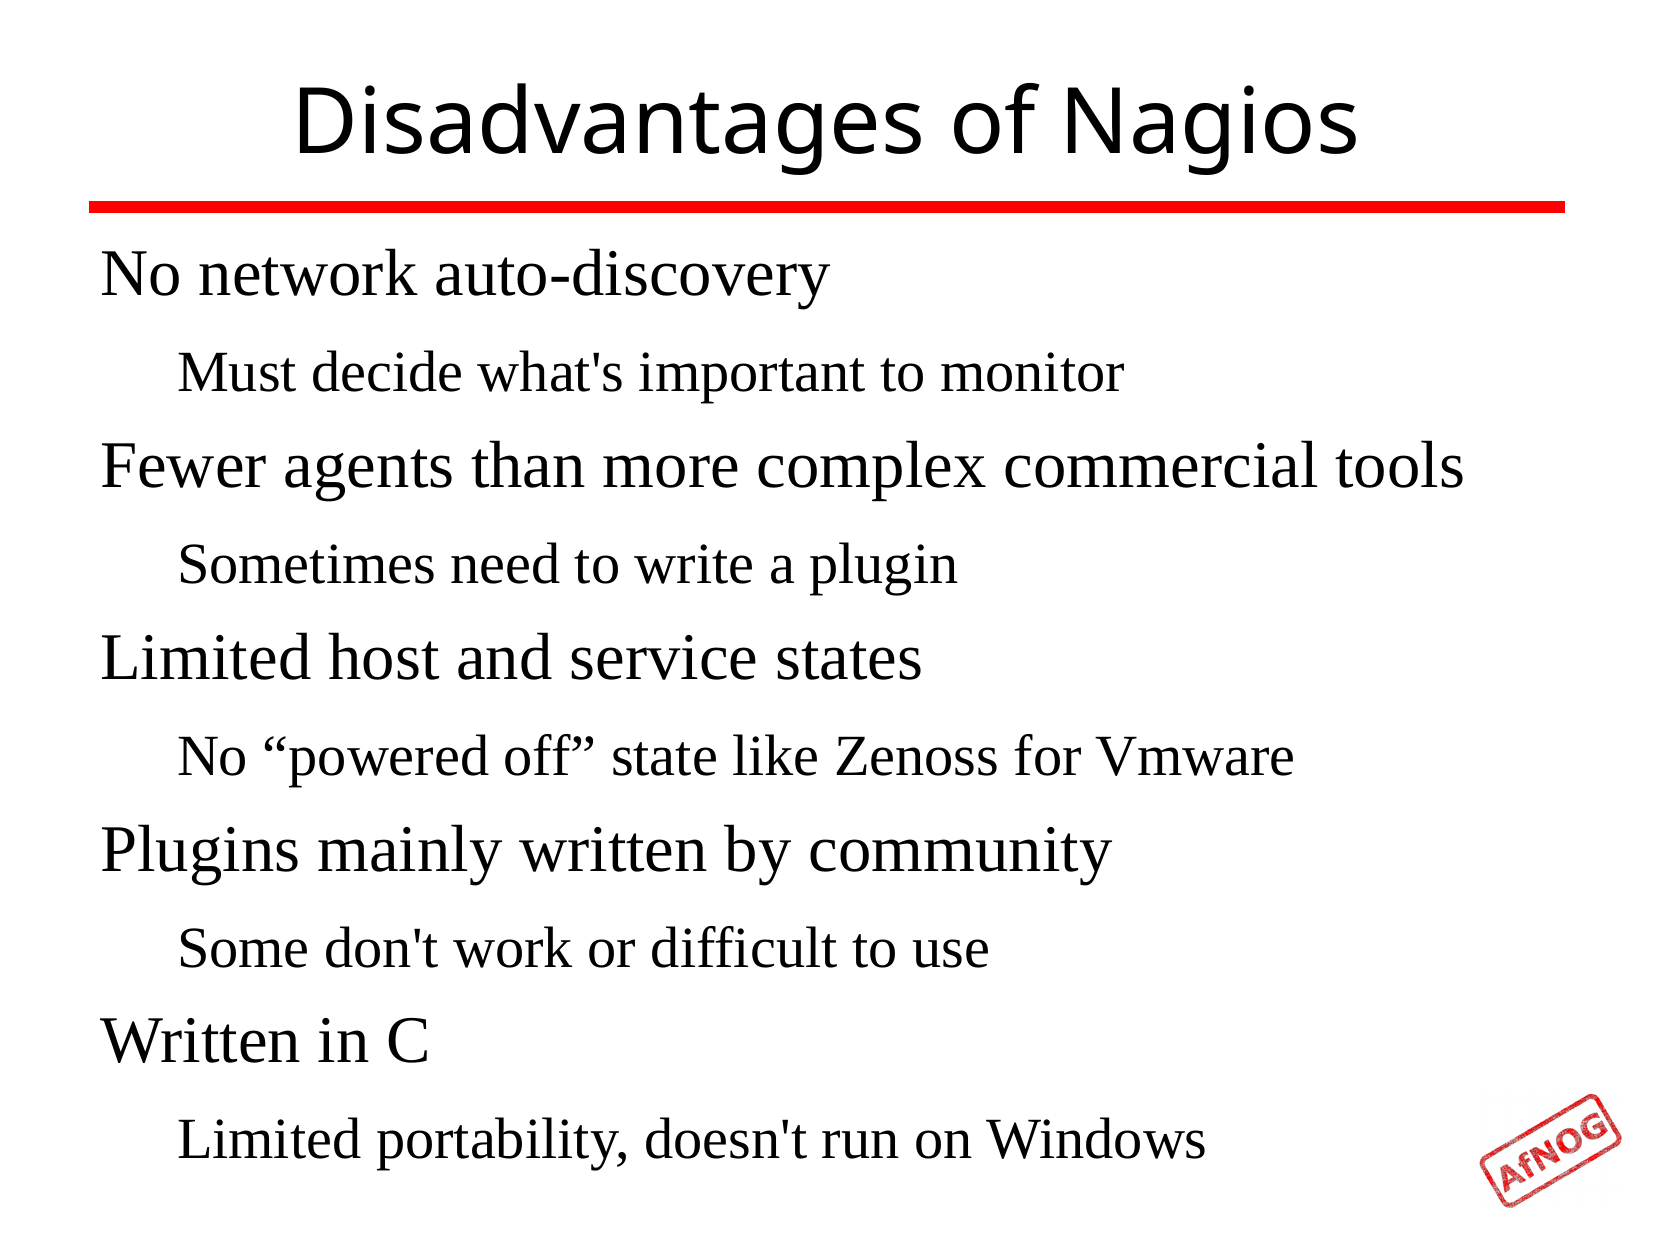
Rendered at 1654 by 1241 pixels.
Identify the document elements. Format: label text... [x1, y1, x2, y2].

picture [1476, 1090, 1625, 1211]
title Disadvantages of Nagios [88, 36, 1565, 200]
list No network auto-discovery Must decide what's important to monitor Fewer agents than more complex commercial tools Sometimes need to write a plugin Limited host and service states No “powered off” state like Zenoss for Vmware Plugins mainly written by community Some don't work or difficult to use Written in C Limited portability, doesn't run on Windows [82, 236, 1571, 1172]
